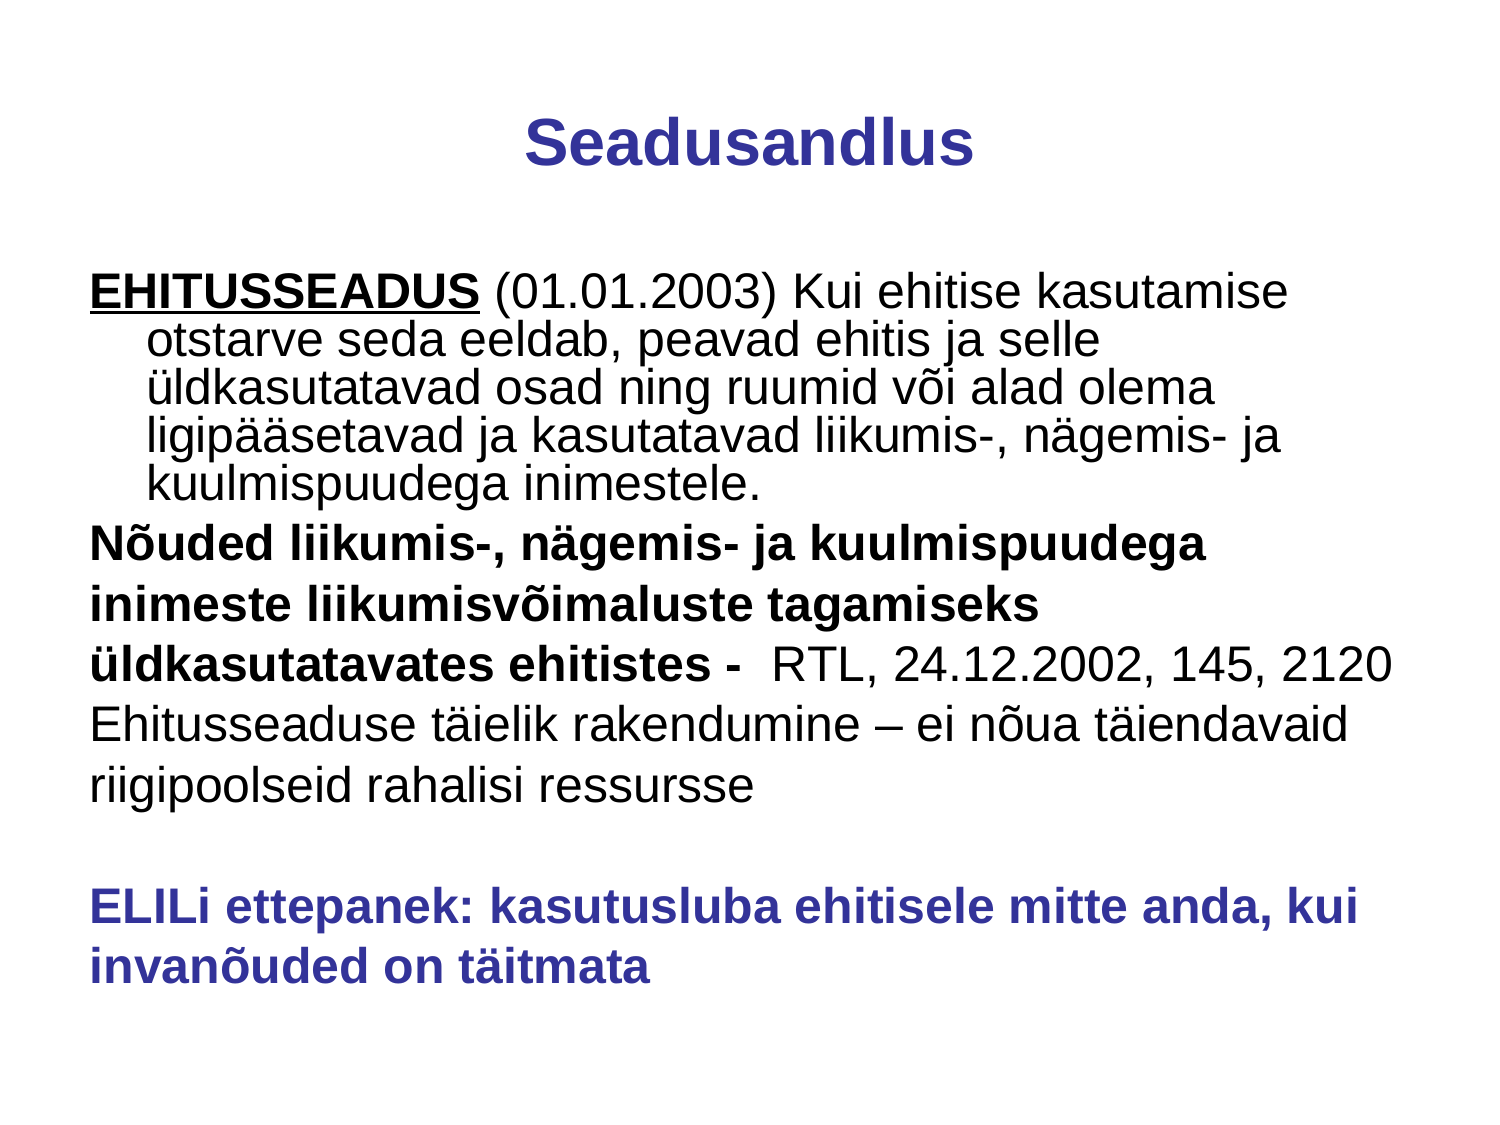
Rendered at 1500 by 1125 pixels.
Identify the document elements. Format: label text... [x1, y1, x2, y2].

title Seadusandlus [75, 45, 1426, 233]
list EHITUSSEADUS (01.01.2003) Kui ehitise kasutamise otstarve seda eeldab, peavad ehitis ja selle üldkasutatavad osad ning ruumid või alad olema ligipääsetavad ja kasutatavad liikumis-, nägemis- ja kuulmispuudega inimestele. Nõuded liikumis-, nägemis- ja kuulmispuudega inimeste liikumisvõimaluste tagamiseks üldkasutatavates ehitistes - RTL, 24.12.2002, 145, 2120 Ehitusseaduse täielik rakendumine – ei nõua täiendavaid riigipoolseid rahalisi ressursse ELILi ettepanek: kasutusluba ehitisele mitte anda, kui invanõuded on täitmata [75, 262, 1426, 1005]
